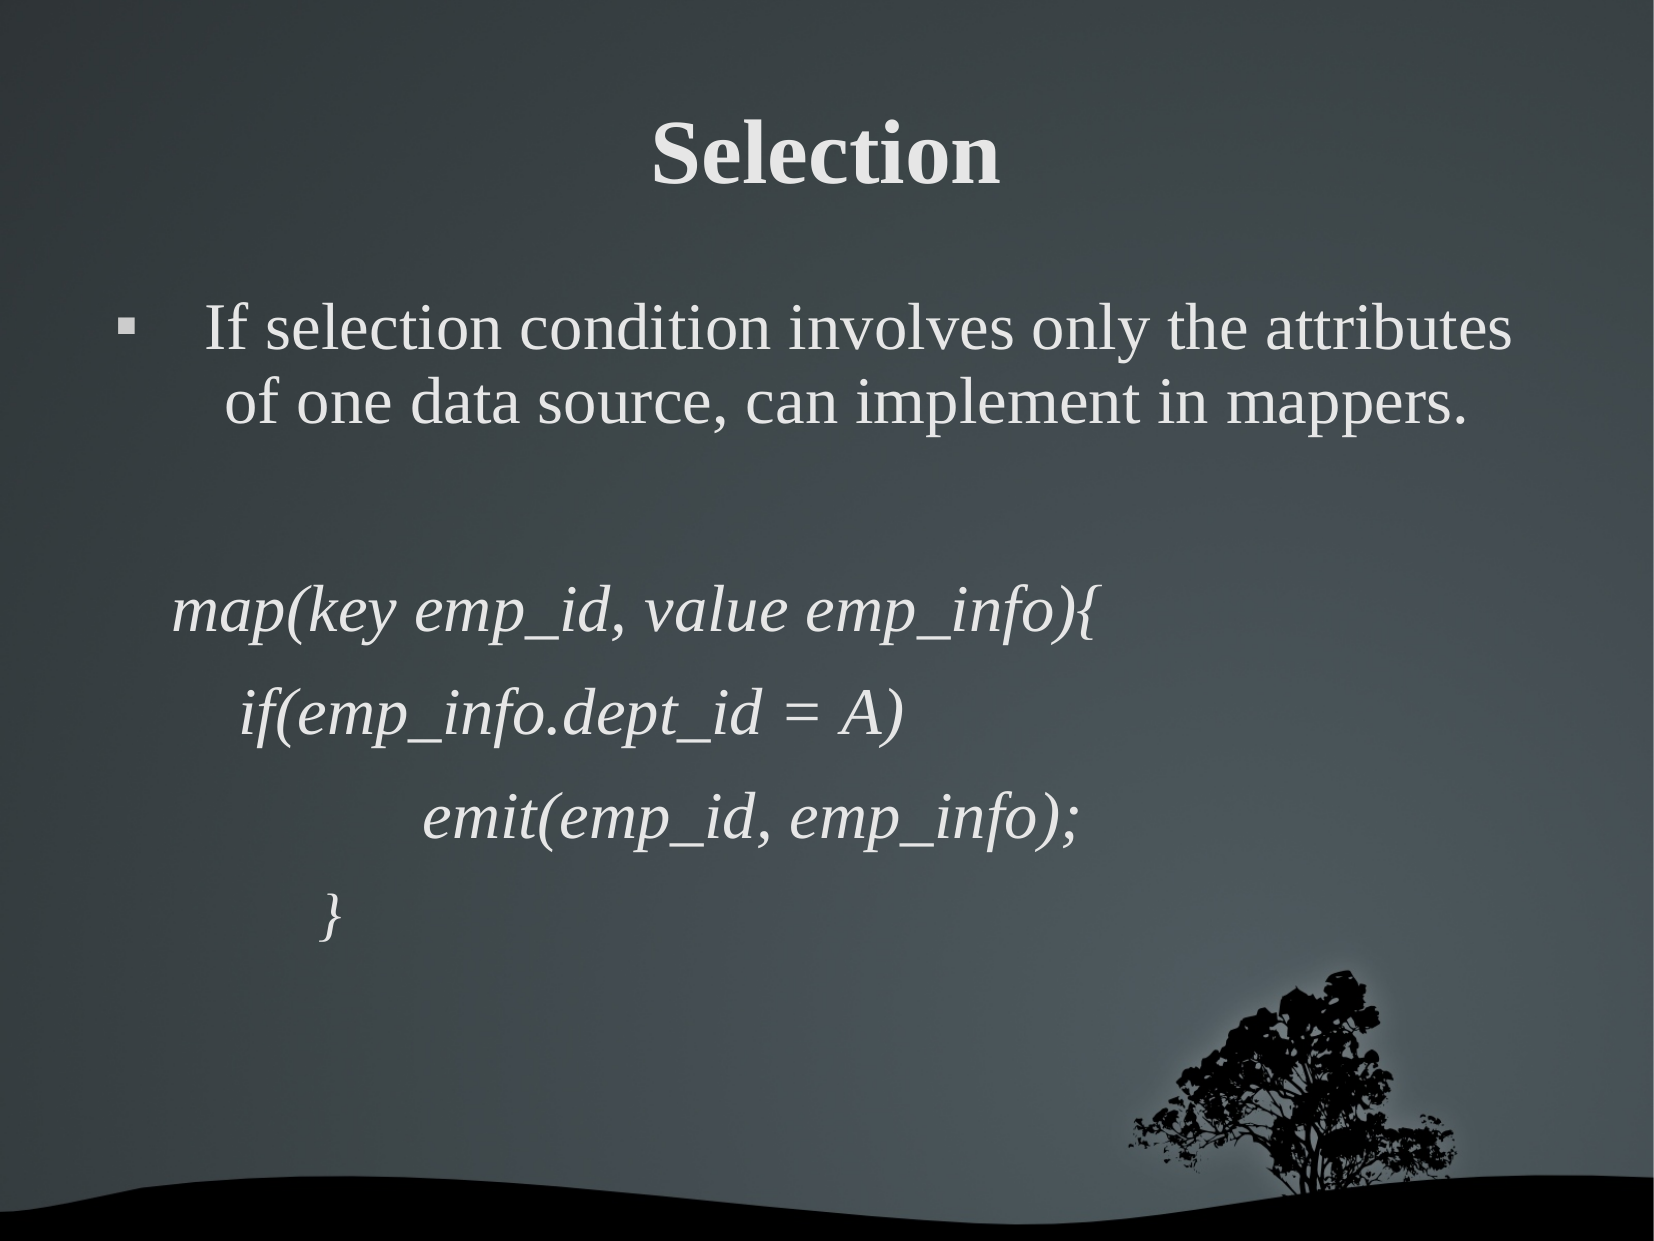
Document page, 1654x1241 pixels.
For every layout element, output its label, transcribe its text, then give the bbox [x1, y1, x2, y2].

title Selection [82, 56, 1571, 250]
picture [0, 0, 1654, 1241]
list If selection condition involves only the attributes of one data source, can implement in mappers. map(key emp_id, value emp_info){ if(emp_info.dept_id = A) emit(emp_id, emp_info); } [82, 290, 1571, 1221]
